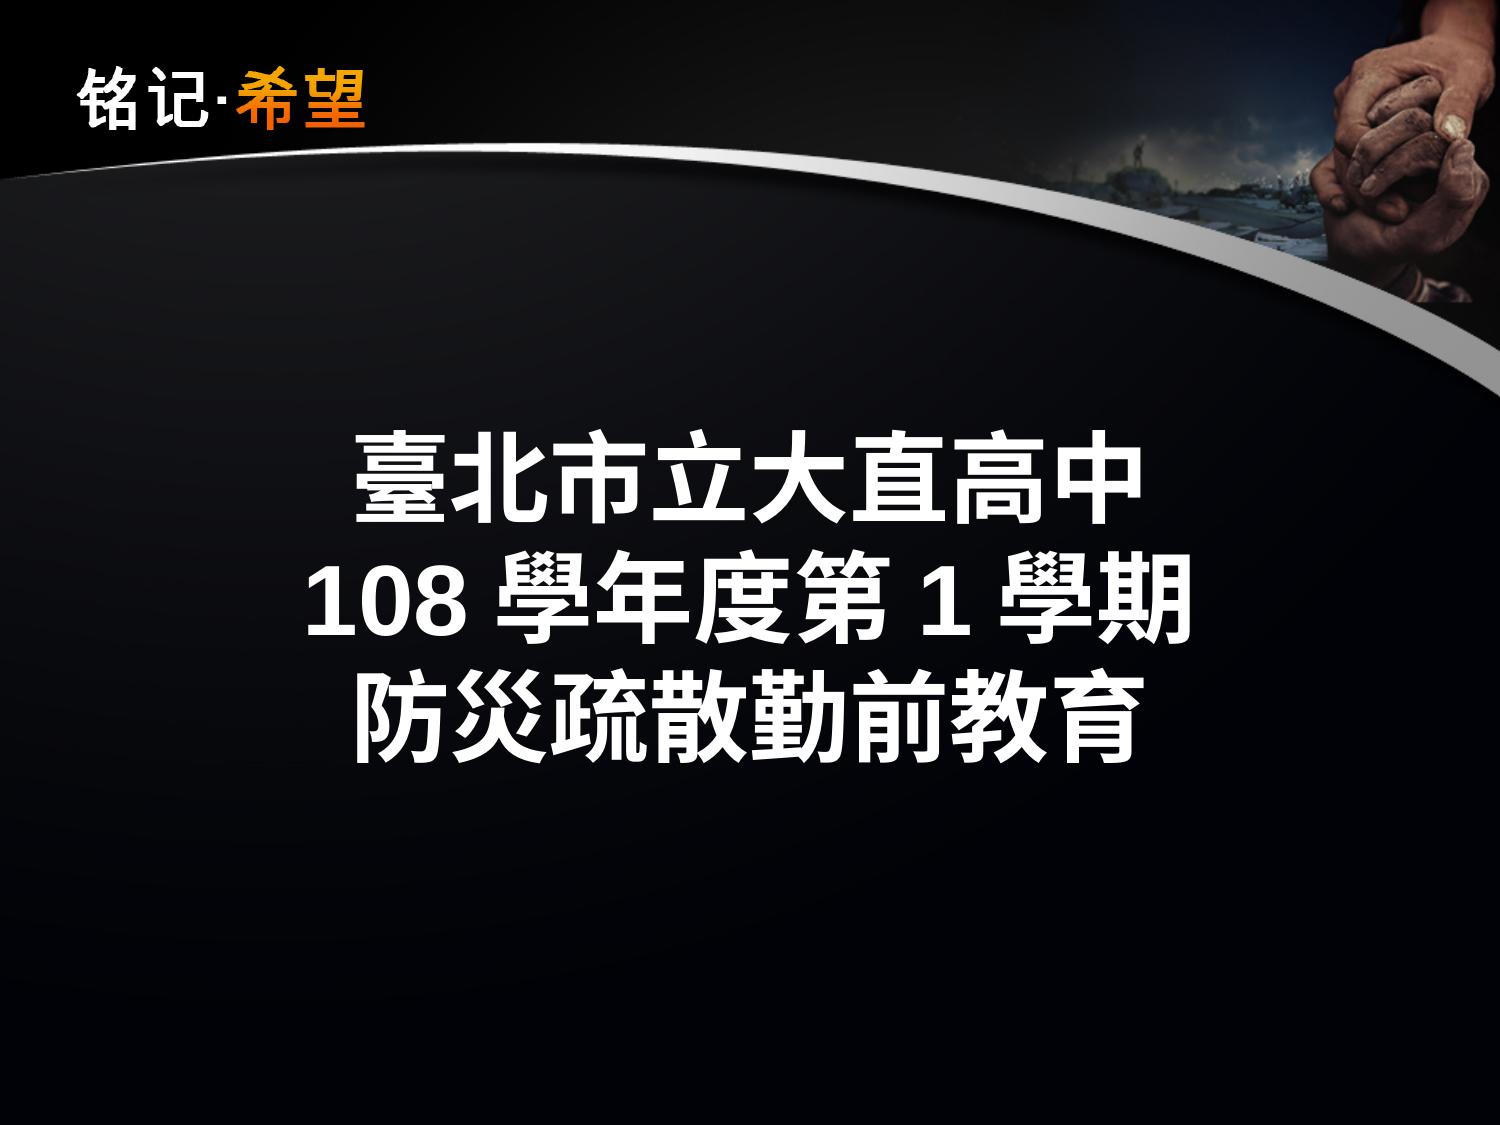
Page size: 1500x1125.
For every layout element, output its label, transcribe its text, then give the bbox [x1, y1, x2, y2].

text_box 臺北市立大直高中 108學年度第1學期 防災疏散勤前教育 [276, 407, 1224, 783]
picture [0, 0, 1500, 1125]
